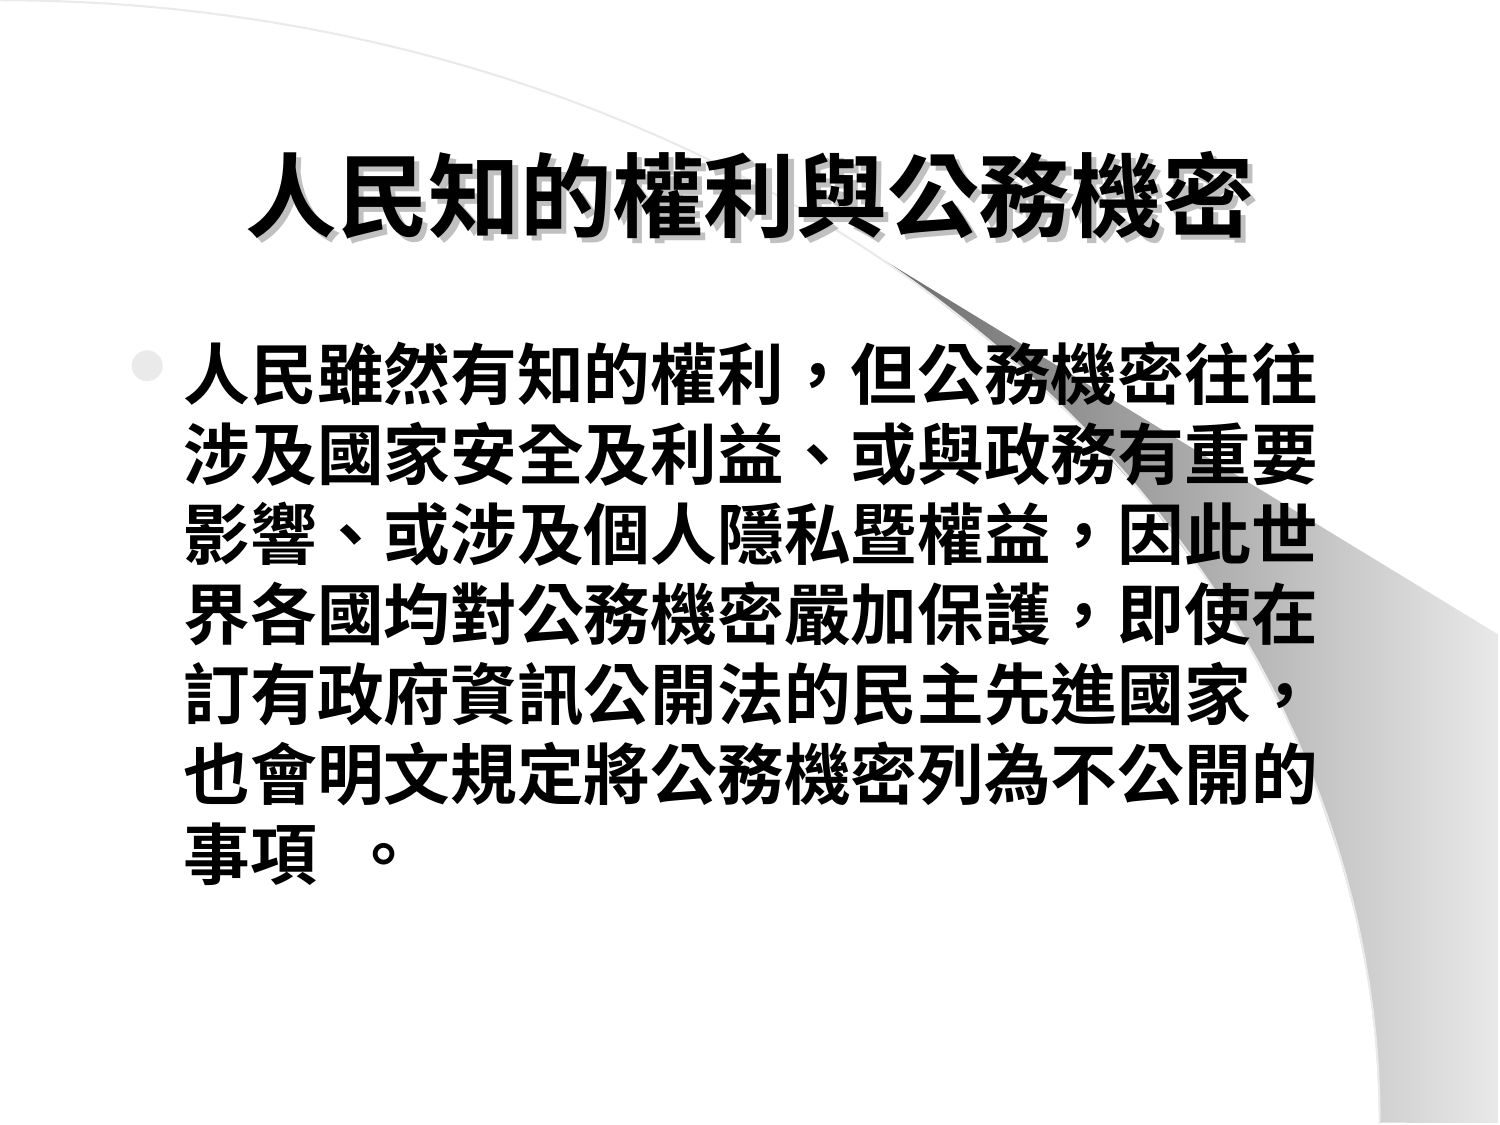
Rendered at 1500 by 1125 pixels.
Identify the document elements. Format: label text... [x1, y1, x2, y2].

list 人民雖然有知的權利，但公務機密往往涉及國家安全及利益、或與政務有重要影響、或涉及個人隱私暨權益，因此世界各國均對公務機密嚴加保護，即使在訂有政府資訊公開法的民主先進國家，也會明文規定將公務機密列為不公開的事項 。 [112, 324, 1388, 1000]
title 人民知的權利與公務機密 [112, 99, 1388, 288]
